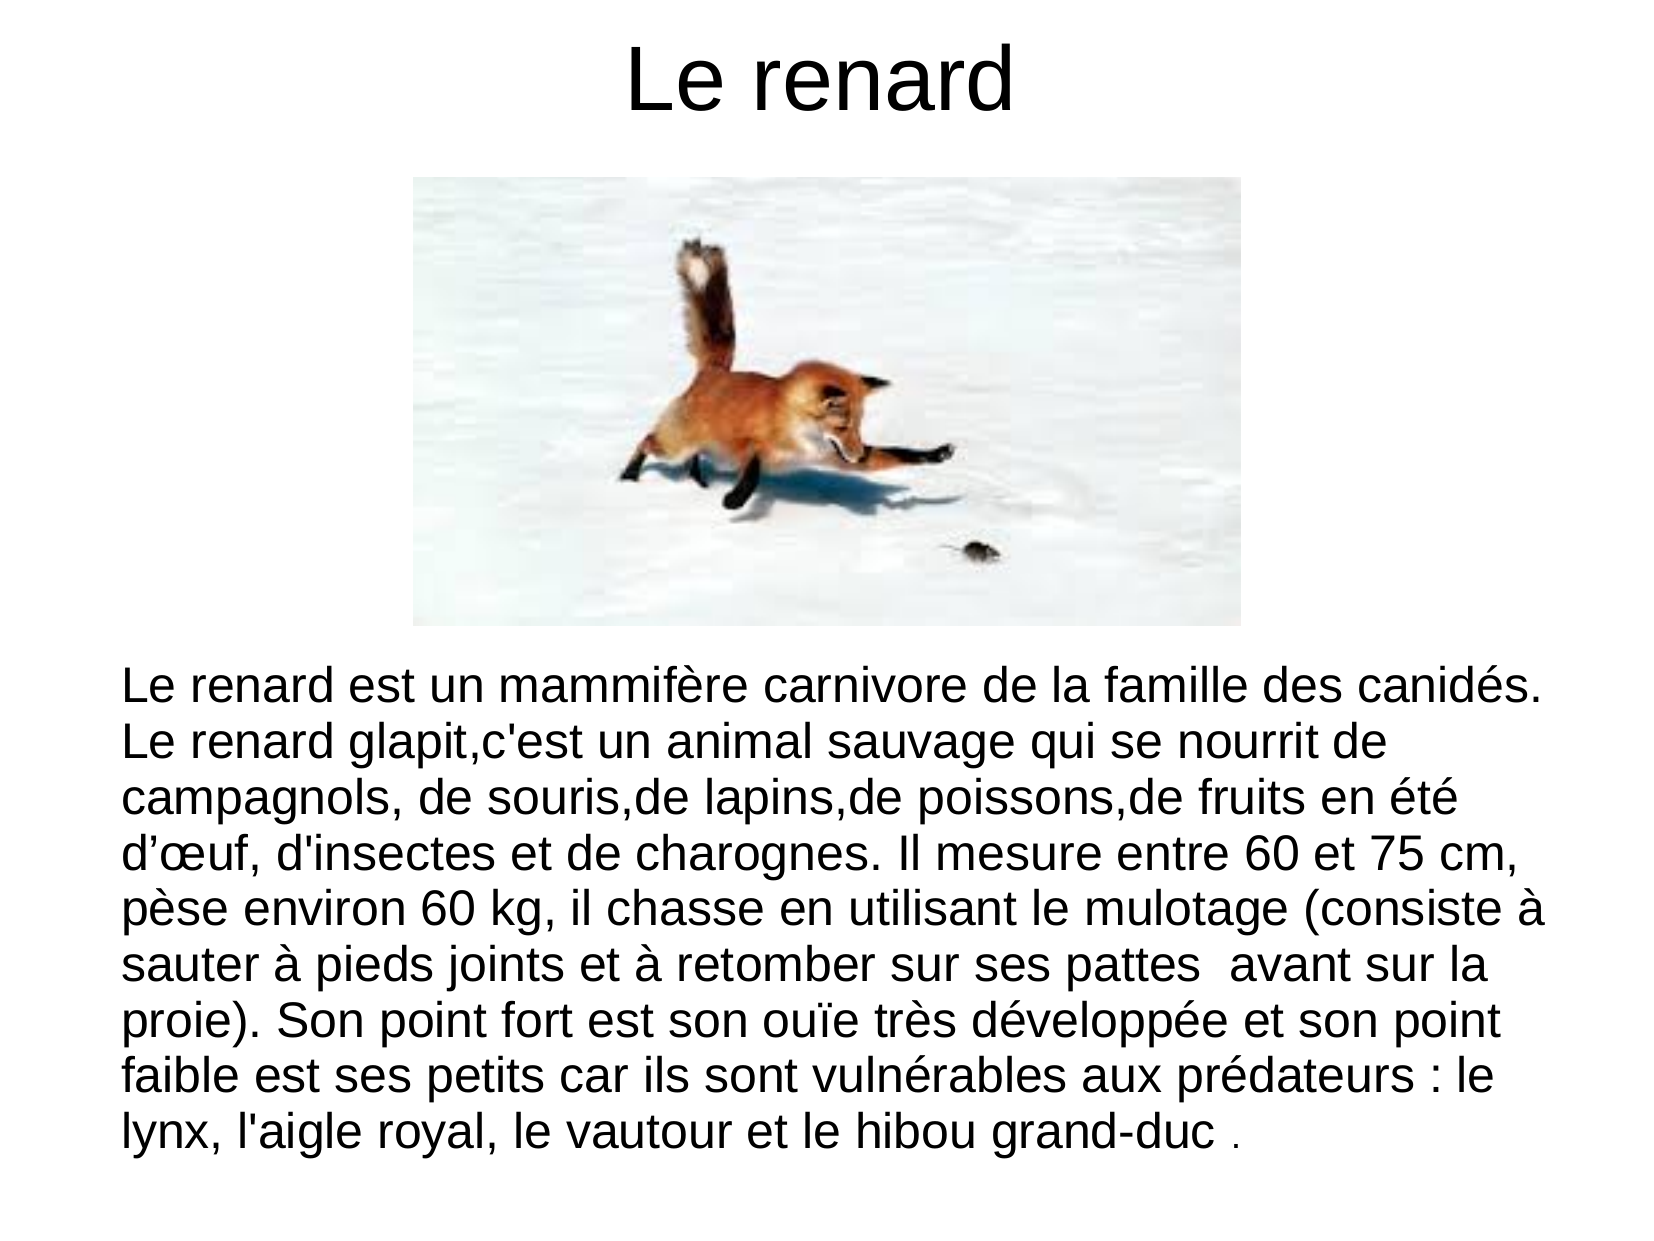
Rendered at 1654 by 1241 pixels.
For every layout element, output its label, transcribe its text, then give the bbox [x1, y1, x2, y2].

picture [413, 177, 1241, 626]
title Le renard [76, 0, 1565, 207]
text_box Le renard est un mammifère carnivore de la famille des canidés. Le renard glapit,c'est un animal sauvage qui se nourrit de campagnols, de souris,de lapins,de poissons,de fruits en été d’œuf, d'insectes et de charognes. Il mesure entre 60 et 75 cm, pèse environ 60 kg, il chasse en utilisant le mulotage (consiste à sauter à pieds joints et à retomber sur ses pattes avant sur la proie). Son point fort est son ouïe très développée et son point faible est ses petits car ils sont vulnérables aux prédateurs : le lynx, l'aigle royal, le vautour et le hibou grand-duc . [106, 650, 1625, 1211]
